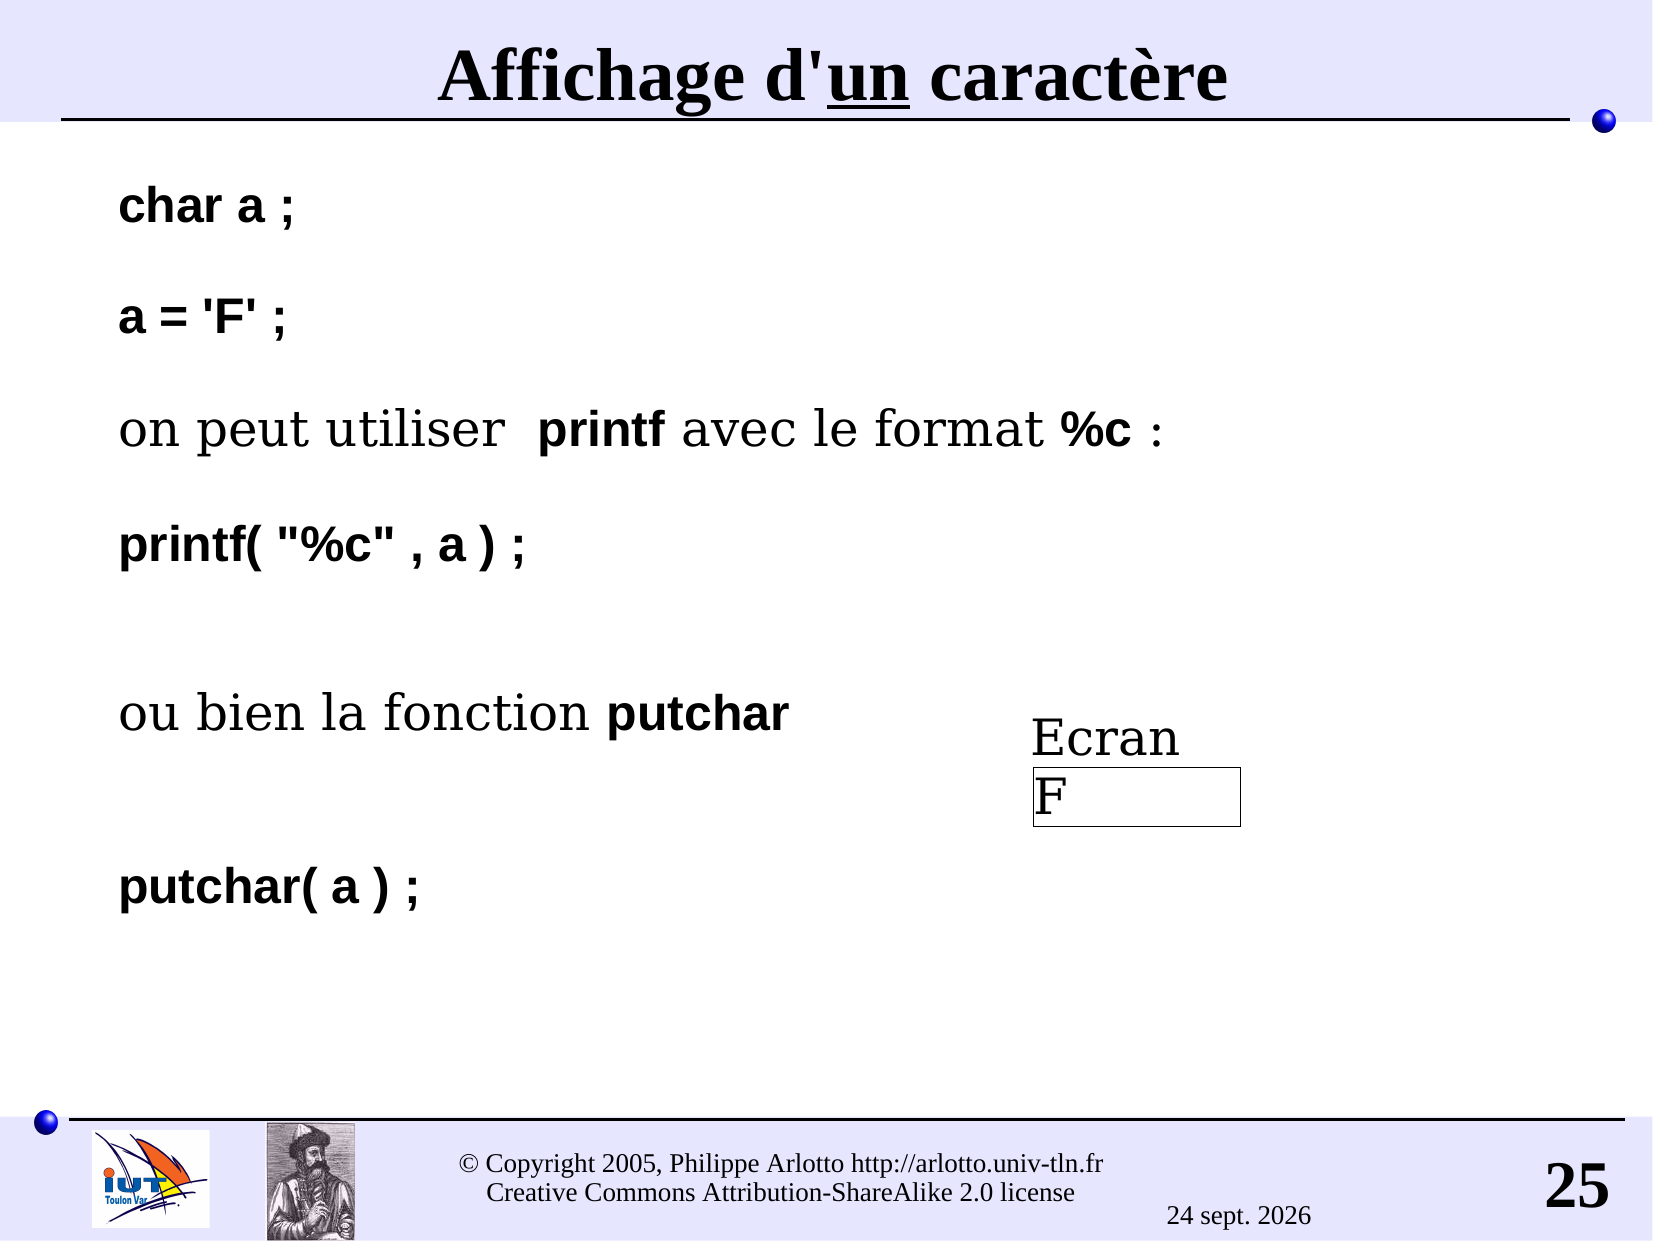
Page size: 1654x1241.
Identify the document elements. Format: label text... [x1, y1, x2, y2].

text_box Ecran [1030, 708, 1182, 768]
text_box char a ; a = 'F' ; on peut utiliser printf avec le format %c : printf( "%c" , a ) ; ou bien la fonction putchar putchar( a ) ; [118, 177, 1166, 1038]
picture [265, 1122, 355, 1241]
text_box F [1033, 767, 1241, 827]
title Affichage d'un caractère [88, 26, 1578, 125]
